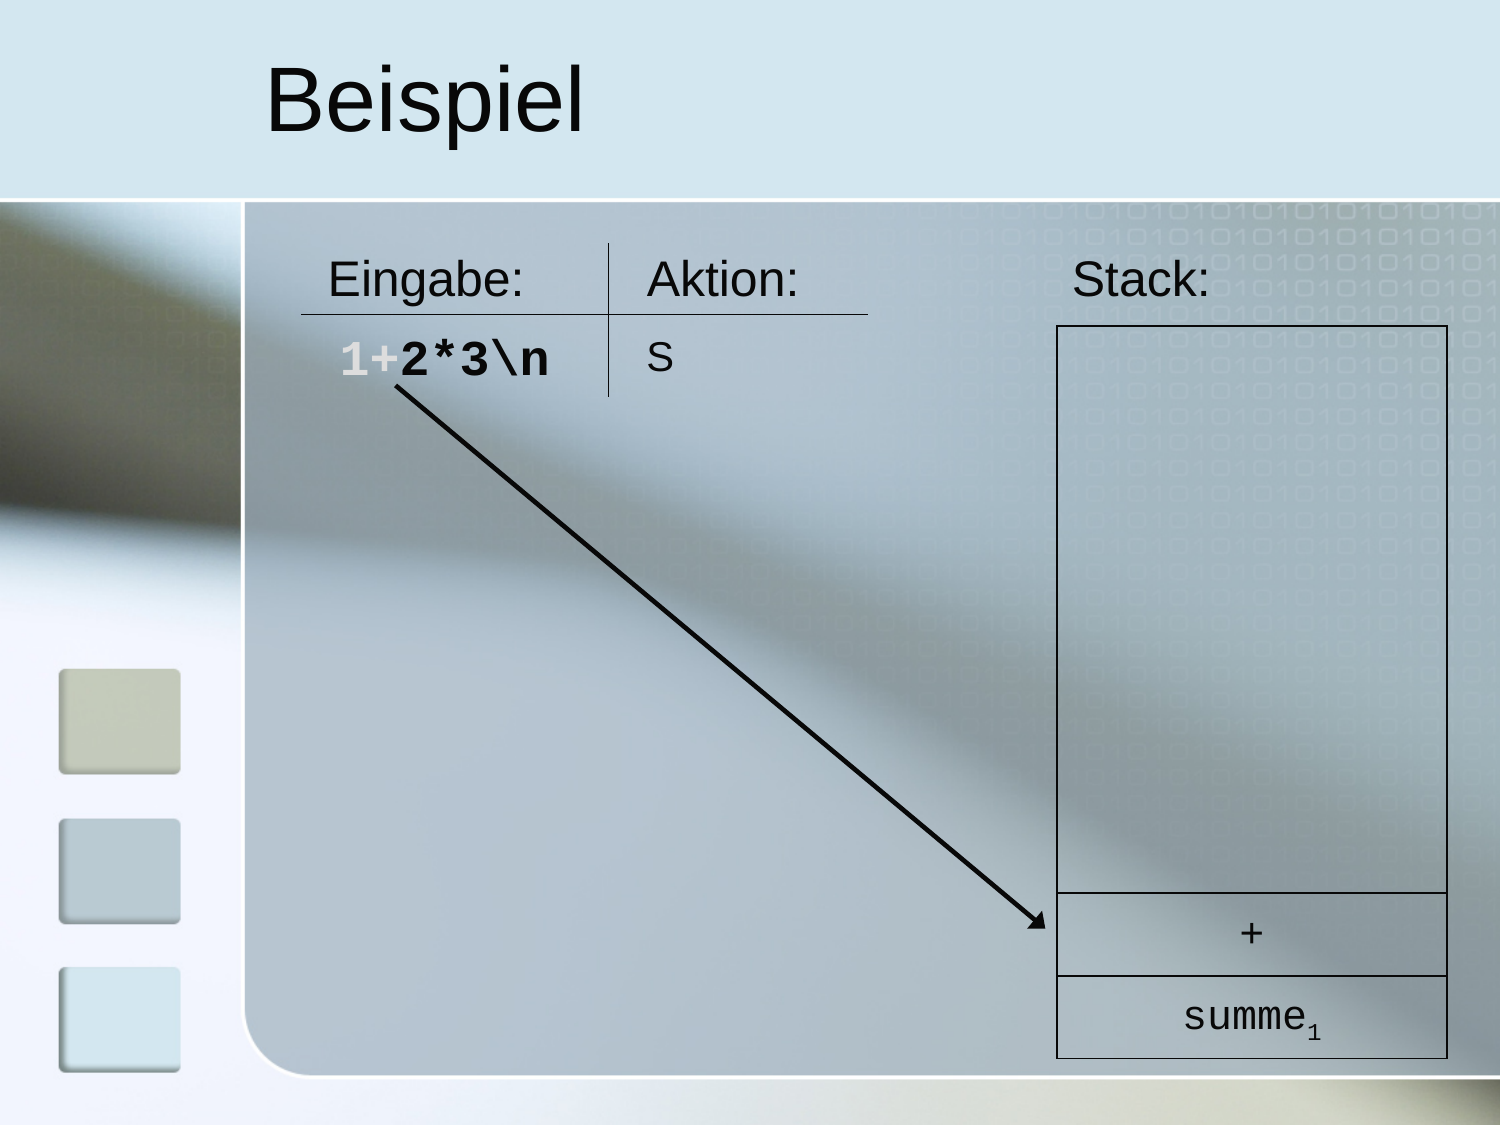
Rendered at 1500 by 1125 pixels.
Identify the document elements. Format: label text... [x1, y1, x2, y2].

text_box summe1 [1056, 987, 1447, 1056]
text_box + [1056, 904, 1447, 968]
picture [0, 0, 1500, 1125]
text_box Aktion: [632, 243, 822, 314]
title Beispiel [249, 12, 1461, 188]
text_box Eingabe: [312, 243, 550, 314]
text_box 1+2*3\n [324, 326, 585, 399]
text_box Stack: [1057, 243, 1459, 315]
text_box S [631, 326, 691, 389]
